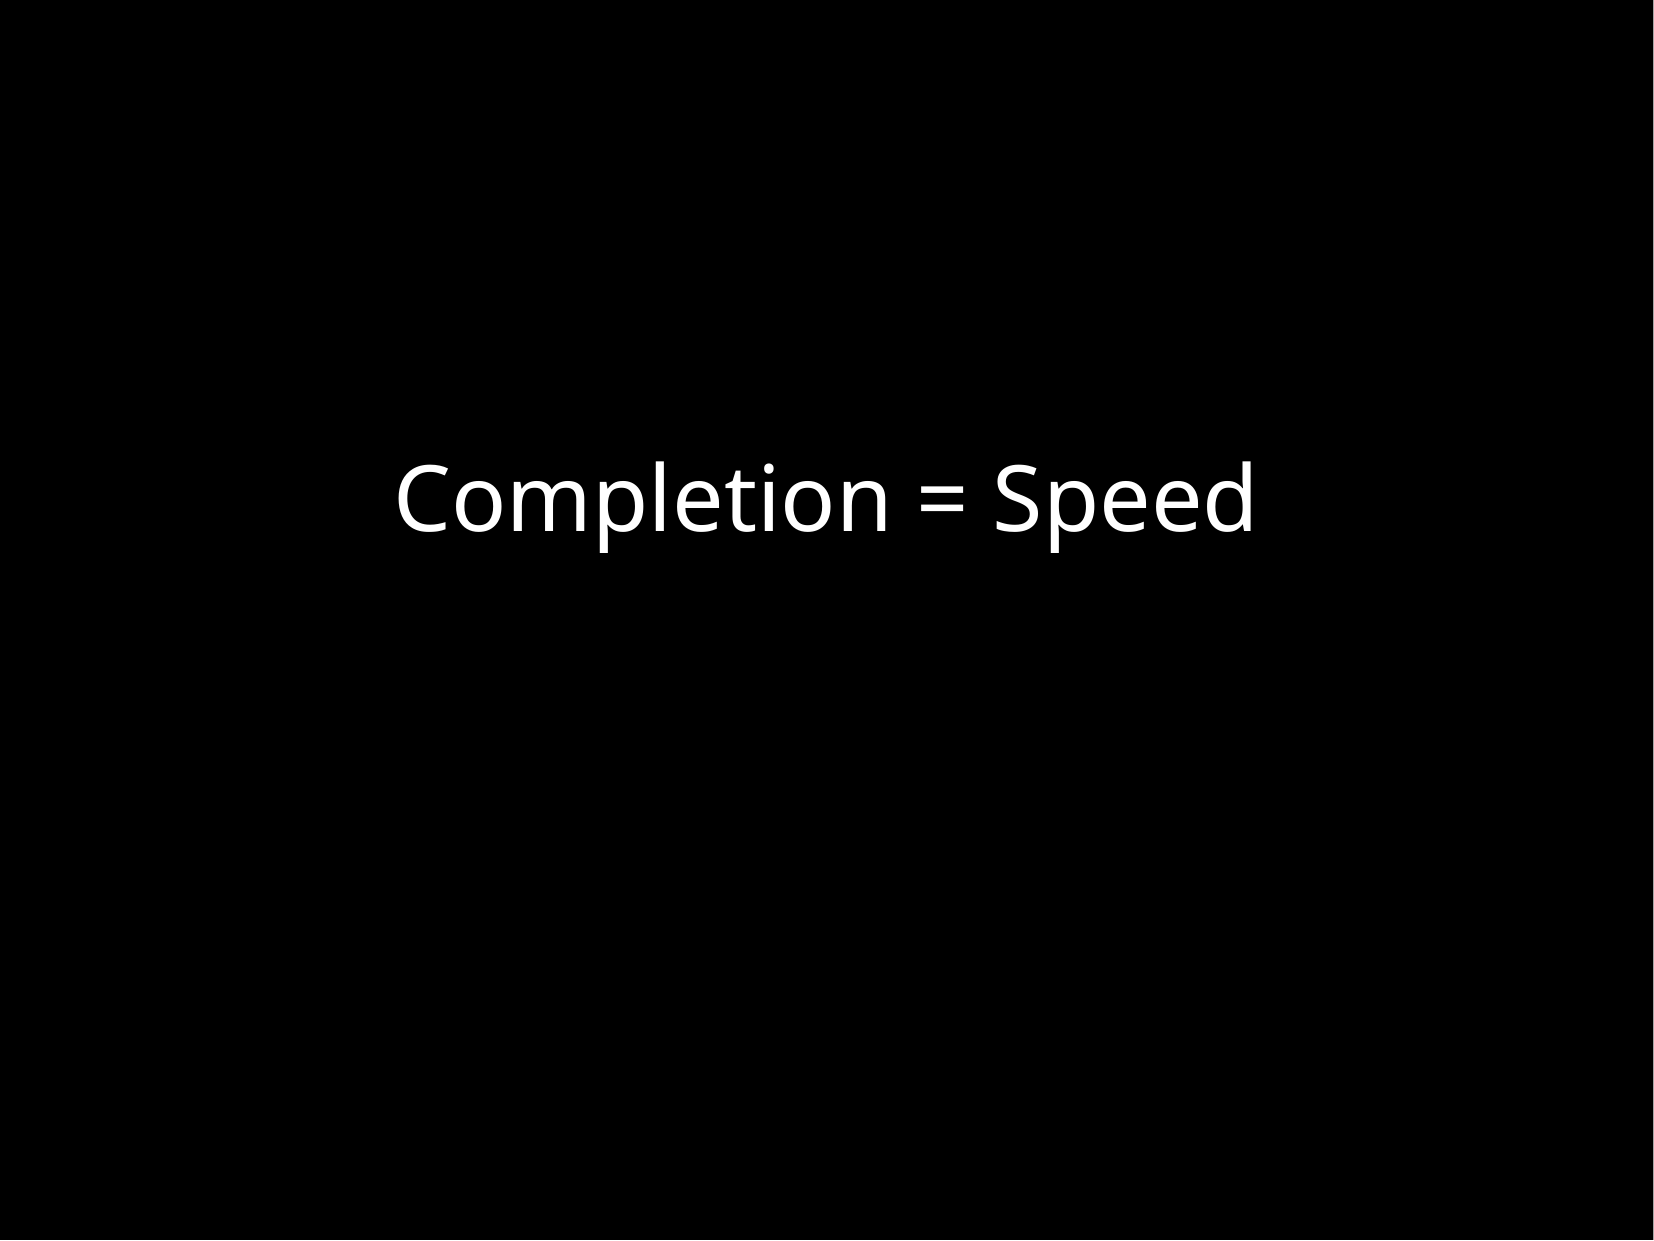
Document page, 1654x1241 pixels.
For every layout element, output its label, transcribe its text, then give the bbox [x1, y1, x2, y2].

title Completion = Speed [82, 399, 1571, 592]
